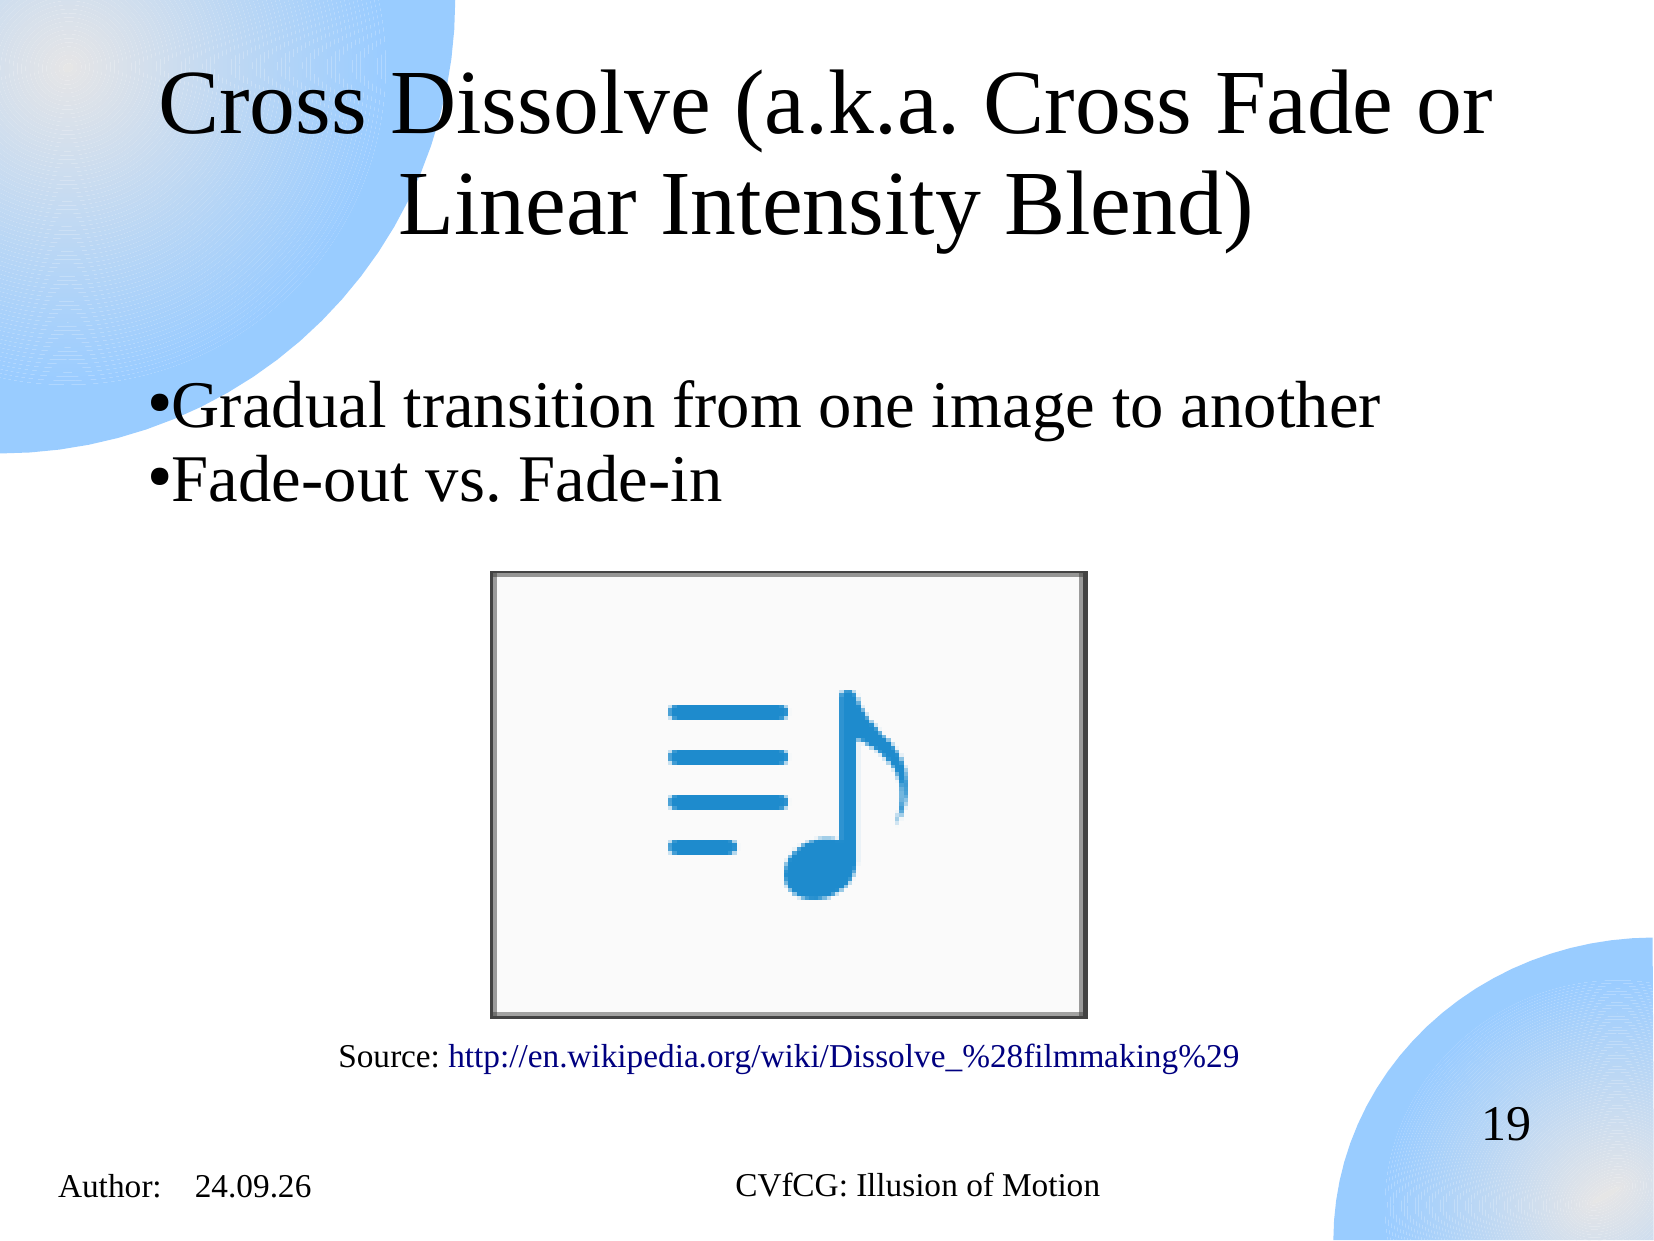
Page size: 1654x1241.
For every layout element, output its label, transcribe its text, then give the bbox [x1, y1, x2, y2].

subtitle Gradual transition from one image to another Fade-out vs. Fade-in [147, 273, 1637, 610]
text_box Source: http://en.wikipedia.org/wiki/Dissolve_%28filmmaking%29 [338, 1037, 1258, 1075]
text_box [488, 570, 1089, 1020]
text_box <number> [1401, 1095, 1611, 1152]
title Cross Dissolve (a.k.a. Cross Fade or Linear Intensity Blend) [82, 49, 1571, 257]
text_box CVfCG: Illusion of Motion [735, 1166, 1346, 1204]
